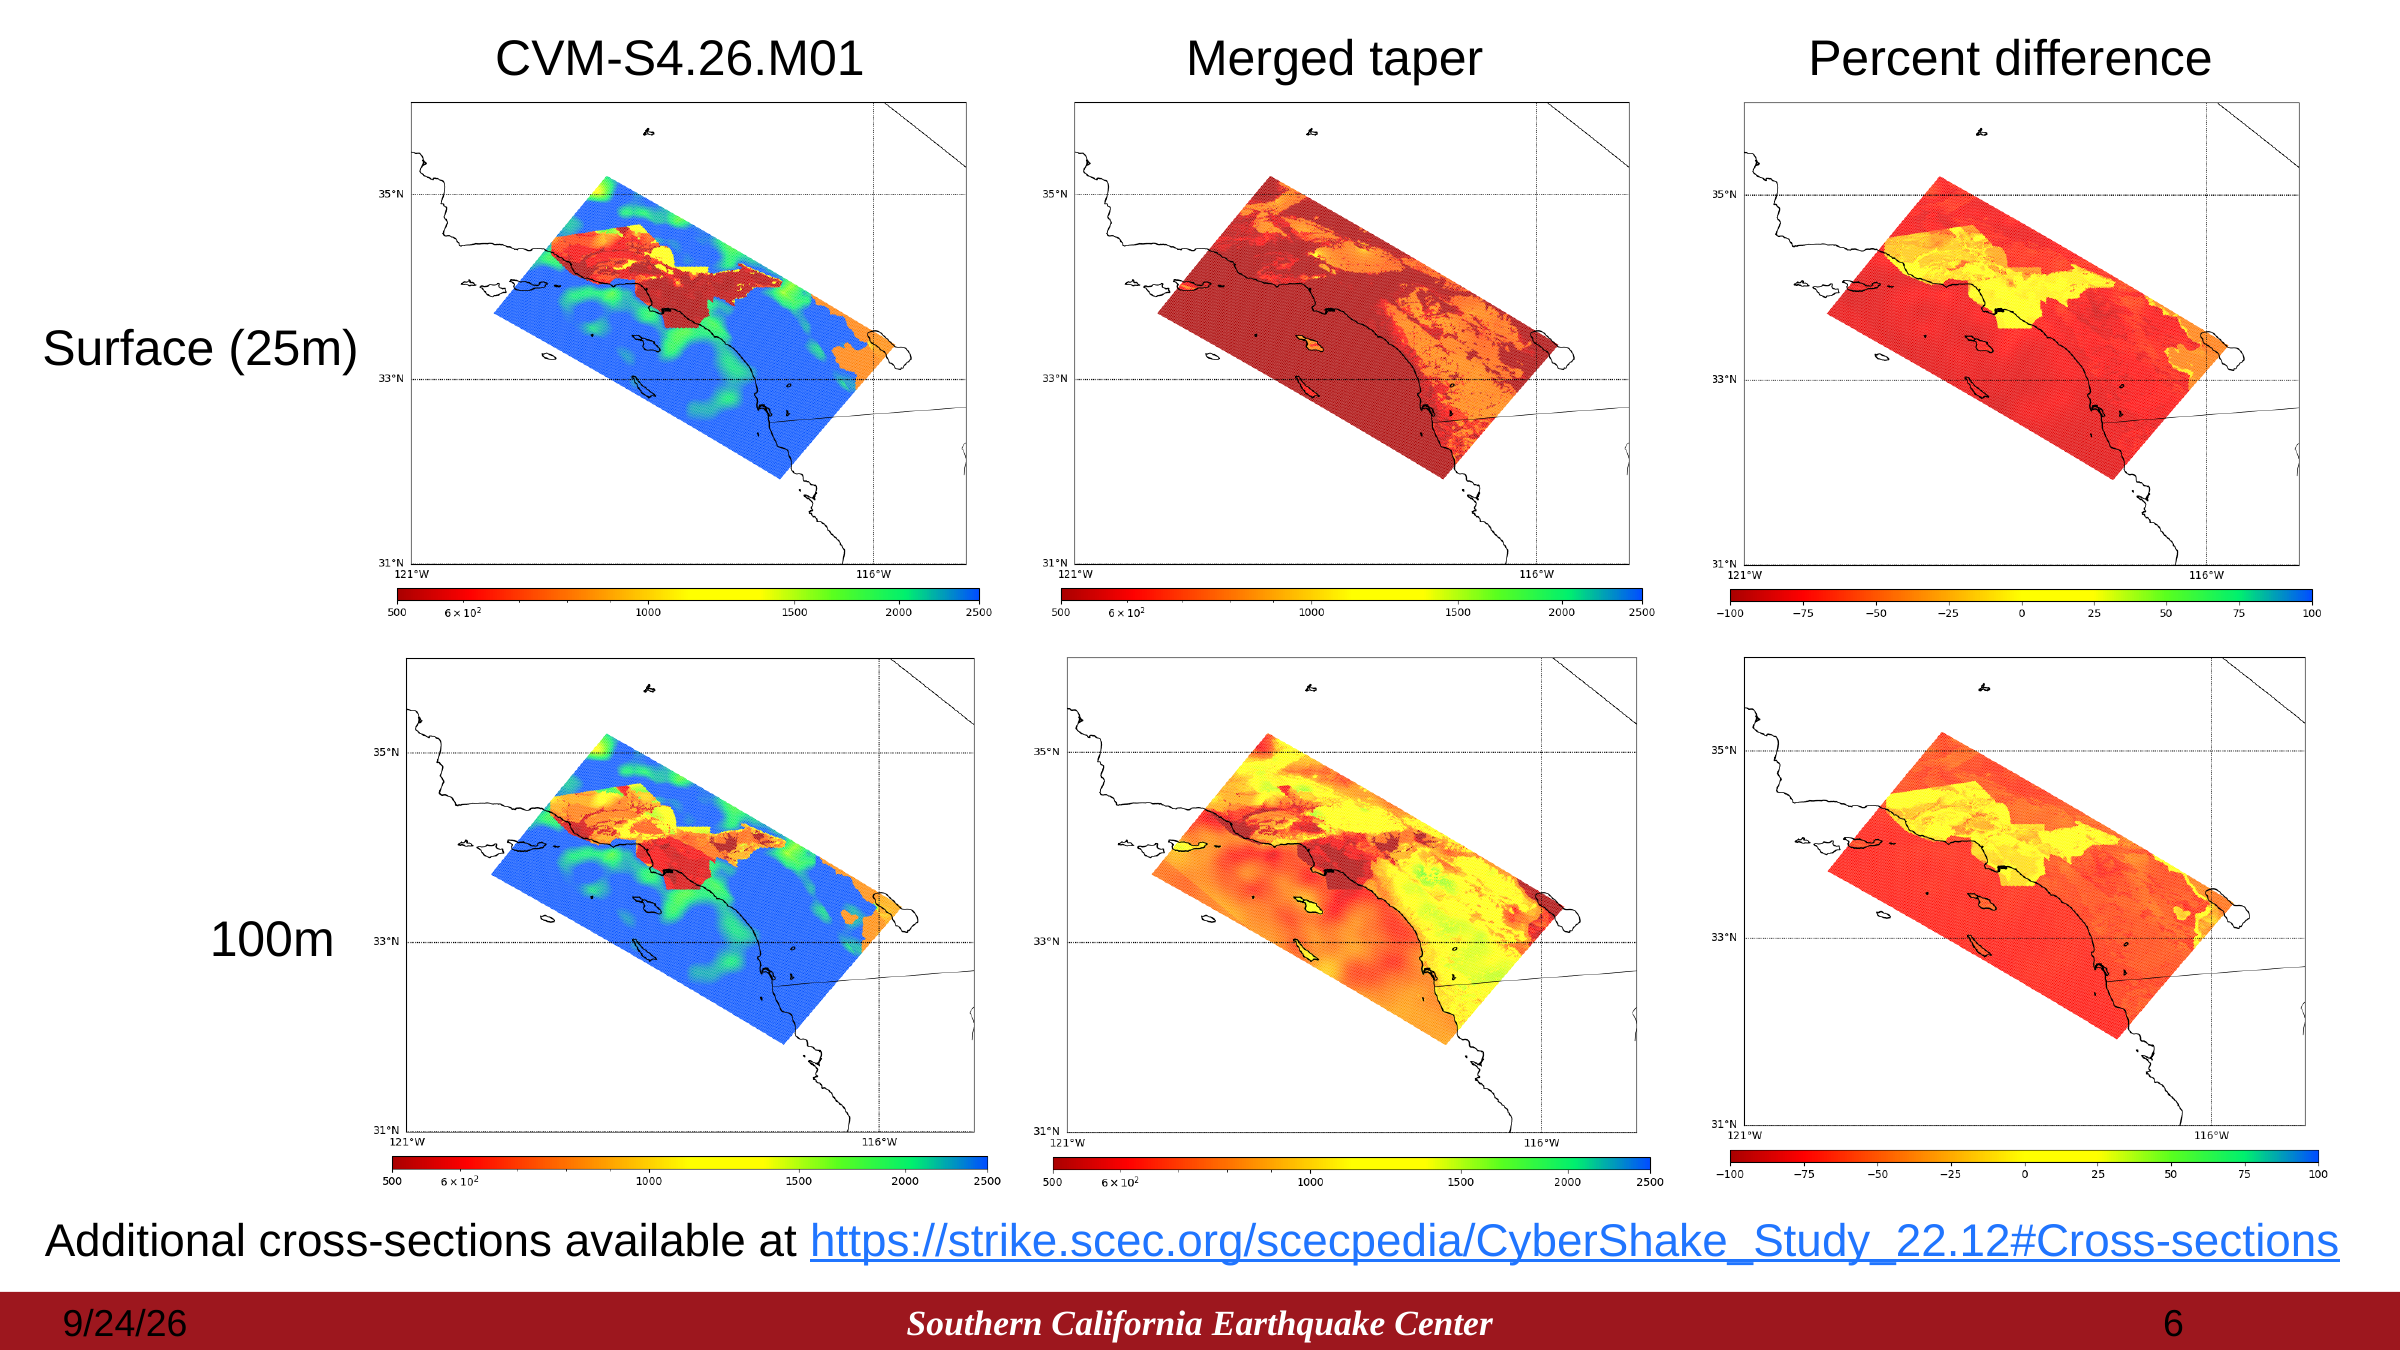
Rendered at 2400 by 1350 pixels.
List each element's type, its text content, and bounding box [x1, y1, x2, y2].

picture [1027, 650, 1671, 1200]
picture [1705, 651, 2339, 1192]
text_box Surface (25m) [27, 315, 372, 384]
picture [366, 650, 1009, 1199]
text_box Southern California Earthquake Center [794, 1285, 1606, 1350]
picture [1036, 95, 1662, 630]
text_box CVM-S4.26.M01 [480, 25, 918, 94]
text_box 04/11/2023 [44, 1303, 320, 1339]
text_box Additional cross-sections available at https://strike.scec.org/scecpedia/CyberShake_Study_22.12#Cross-sections [29, 1203, 2370, 1270]
picture [1713, 95, 2325, 631]
text_box <number> [2145, 1303, 2371, 1339]
text_box Percent difference [1793, 25, 2244, 94]
text_box Merged taper [1171, 25, 1529, 94]
text_box 100m [194, 906, 366, 975]
picture [372, 95, 1000, 630]
